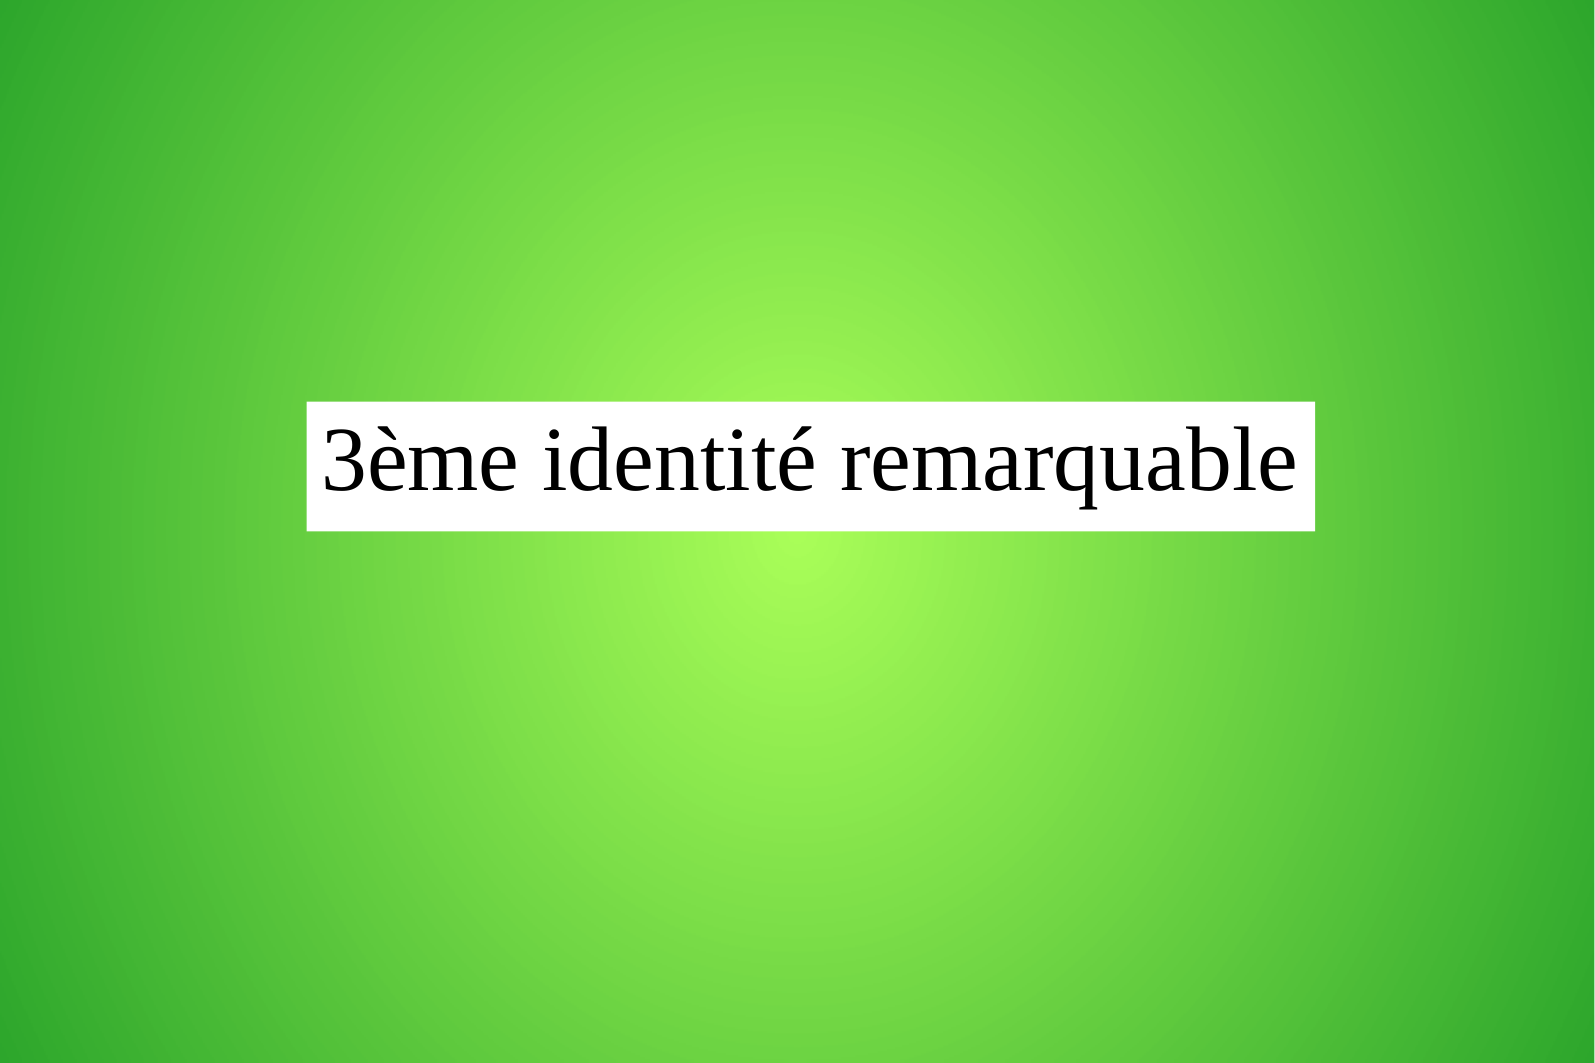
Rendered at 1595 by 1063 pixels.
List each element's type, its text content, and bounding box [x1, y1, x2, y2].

text_box 3ème identité remarquable [306, 401, 1316, 532]
picture [0, 0, 1595, 1063]
